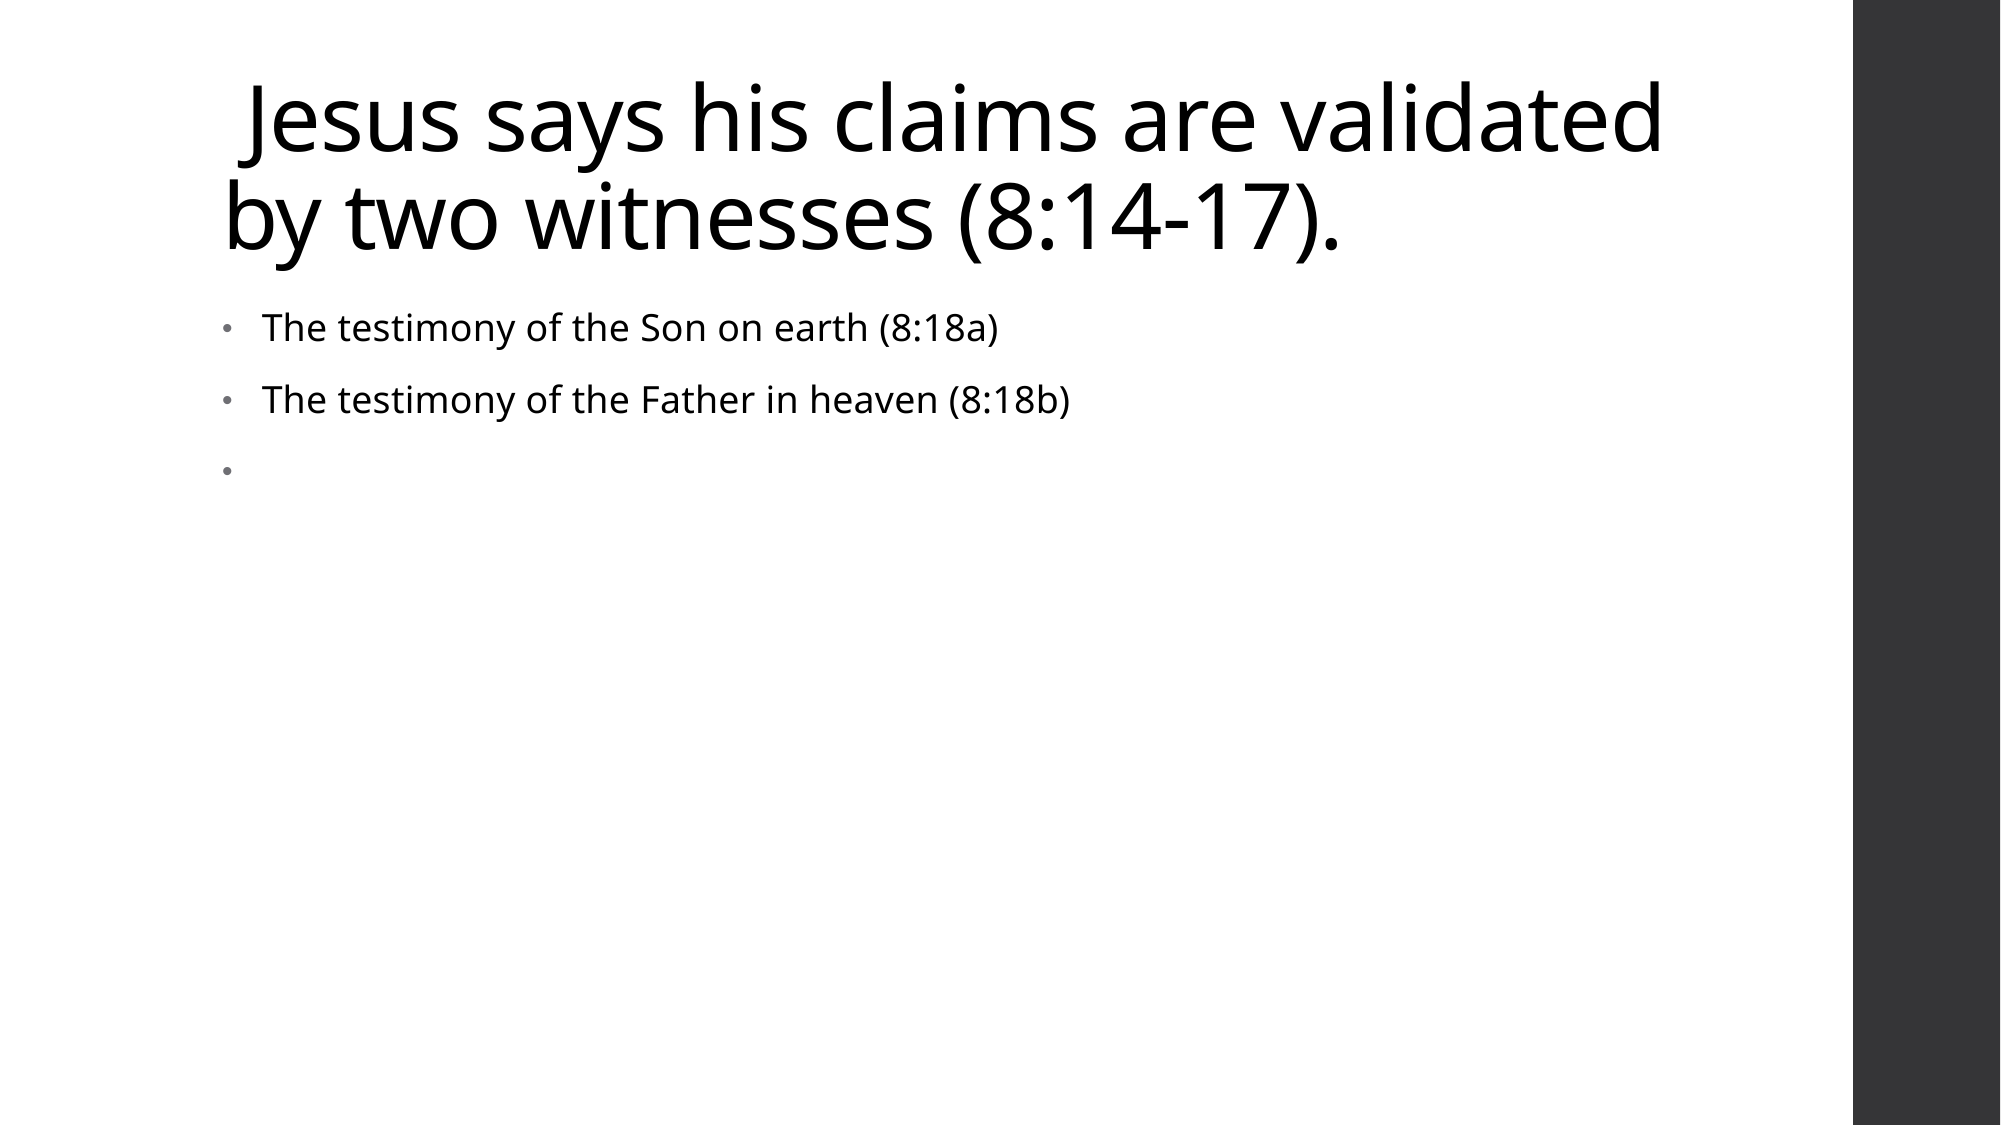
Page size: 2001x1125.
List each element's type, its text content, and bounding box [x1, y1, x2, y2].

title Jesus says his claims are validated by two witnesses (8:14-17). [206, 60, 1797, 278]
list The testimony of the Son on earth (8:18a) The testimony of the Father in heaven (8:18b) [206, 299, 1617, 1014]
